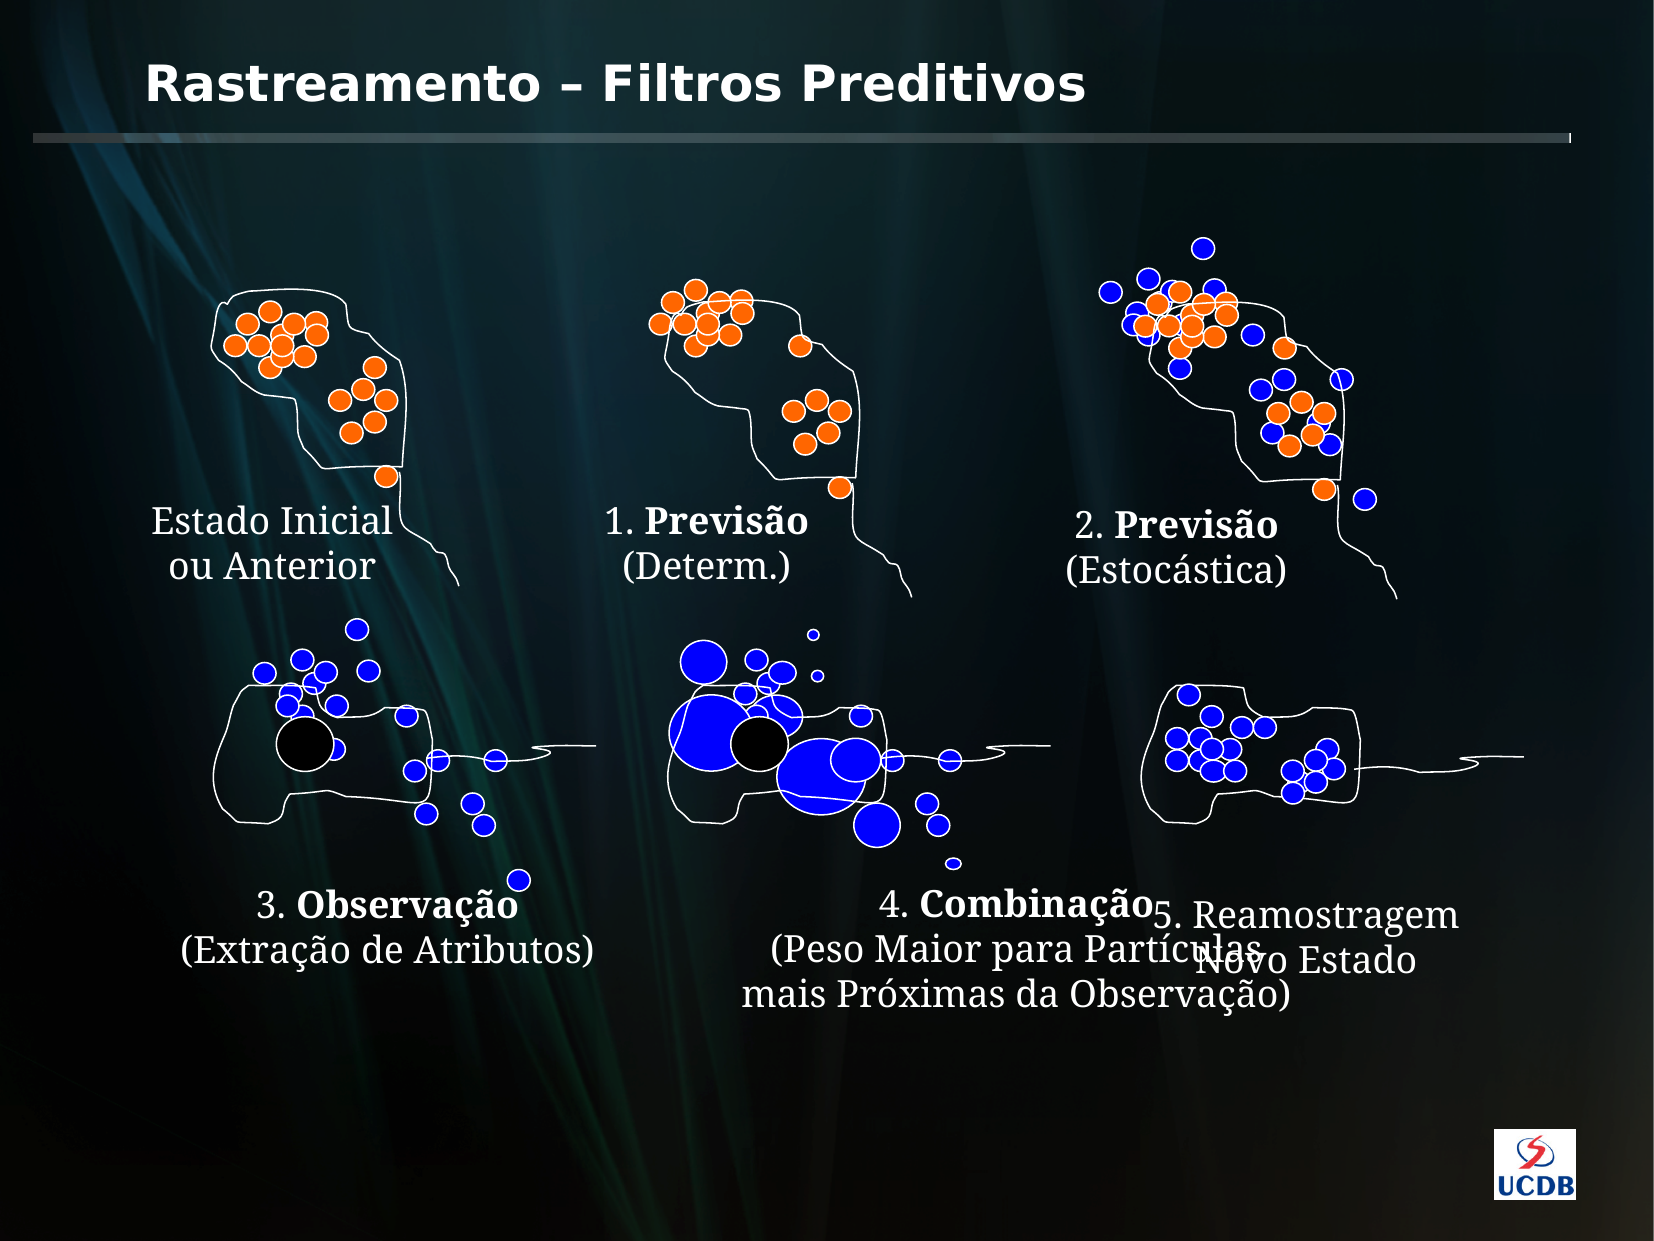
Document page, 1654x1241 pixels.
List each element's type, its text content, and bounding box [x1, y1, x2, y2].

text_box Estado Inicial ou Anterior [136, 487, 380, 597]
text_box [1301, 402, 1342, 456]
text_box [926, 814, 950, 837]
text_box [258, 301, 282, 323]
text_box [1200, 705, 1224, 728]
text_box [484, 761, 507, 772]
text_box [1099, 281, 1123, 304]
text_box [1153, 303, 1239, 380]
text_box Rastreamento – Filtros Preditivos [129, 45, 1103, 119]
text_box [363, 356, 387, 379]
text_box [793, 433, 817, 456]
text_box [888, 749, 903, 756]
picture [0, 0, 1654, 1241]
text_box [1312, 481, 1336, 501]
text_box [1122, 280, 1192, 346]
text_box 2. Previsão (Estocástica)‏ [980, 518, 1373, 573]
text_box [328, 389, 352, 412]
text_box [669, 700, 689, 747]
text_box [1272, 368, 1296, 391]
text_box [461, 792, 485, 815]
text_box [426, 759, 431, 769]
text_box [773, 695, 803, 716]
text_box [782, 400, 806, 423]
text_box [1165, 727, 1247, 783]
text_box [395, 709, 419, 727]
text_box [649, 313, 671, 335]
text_box [1136, 268, 1160, 290]
text_box [661, 291, 685, 314]
text_box [374, 389, 398, 412]
text_box [1290, 391, 1314, 414]
text_box [684, 279, 708, 302]
text_box [811, 670, 824, 682]
text_box [788, 335, 812, 357]
text_box [1281, 738, 1346, 804]
text_box [325, 695, 349, 716]
text_box [403, 760, 427, 782]
text_box [484, 749, 508, 760]
text_box [1230, 716, 1277, 739]
text_box 4. Combinação (Peso Maior para Partículas mais Próximas da Observação)‏ [726, 919, 1039, 975]
text_box [887, 757, 904, 772]
text_box [472, 814, 496, 837]
text_box [945, 858, 962, 870]
text_box [938, 749, 962, 760]
text_box [302, 661, 338, 694]
text_box [357, 660, 381, 682]
text_box [915, 792, 939, 815]
text_box [671, 301, 754, 357]
text_box [828, 479, 852, 499]
text_box [807, 629, 820, 641]
text_box [805, 389, 829, 412]
text_box [1177, 684, 1201, 706]
text_box [1330, 372, 1341, 391]
text_box [1249, 379, 1273, 401]
text_box [374, 468, 398, 488]
text_box [290, 649, 314, 671]
text_box [345, 618, 369, 641]
text_box [223, 311, 329, 379]
text_box [253, 662, 277, 684]
text_box [674, 687, 885, 800]
text_box 5. Reamostragem Novo Estado [1137, 908, 1450, 964]
text_box [1192, 278, 1238, 303]
text_box [1353, 488, 1377, 511]
text_box [849, 709, 873, 727]
text_box [304, 688, 316, 695]
text_box [433, 749, 448, 756]
text_box [363, 411, 387, 433]
text_box 3. Observação (Extração de Atributos)‏ [165, 878, 559, 975]
text_box [276, 687, 346, 772]
text_box [1191, 237, 1215, 260]
text_box [828, 400, 852, 423]
text_box [1241, 324, 1265, 346]
text_box [433, 757, 450, 772]
text_box [816, 422, 840, 444]
text_box [853, 803, 901, 848]
text_box [708, 290, 753, 301]
text_box 1. Previsão (Determ.)‏ [585, 487, 829, 597]
text_box [1260, 402, 1302, 457]
text_box [507, 869, 531, 892]
text_box [1273, 337, 1297, 359]
text_box [680, 640, 727, 685]
text_box [414, 803, 438, 825]
text_box [236, 313, 260, 335]
text_box [745, 649, 769, 671]
text_box [1336, 368, 1354, 391]
text_box [351, 378, 375, 401]
text_box 2. Previsão (Estocástica)‏ [1339, 518, 1373, 560]
text_box [780, 792, 854, 815]
text_box [938, 761, 962, 772]
text_box [757, 661, 797, 694]
text_box [340, 422, 364, 444]
